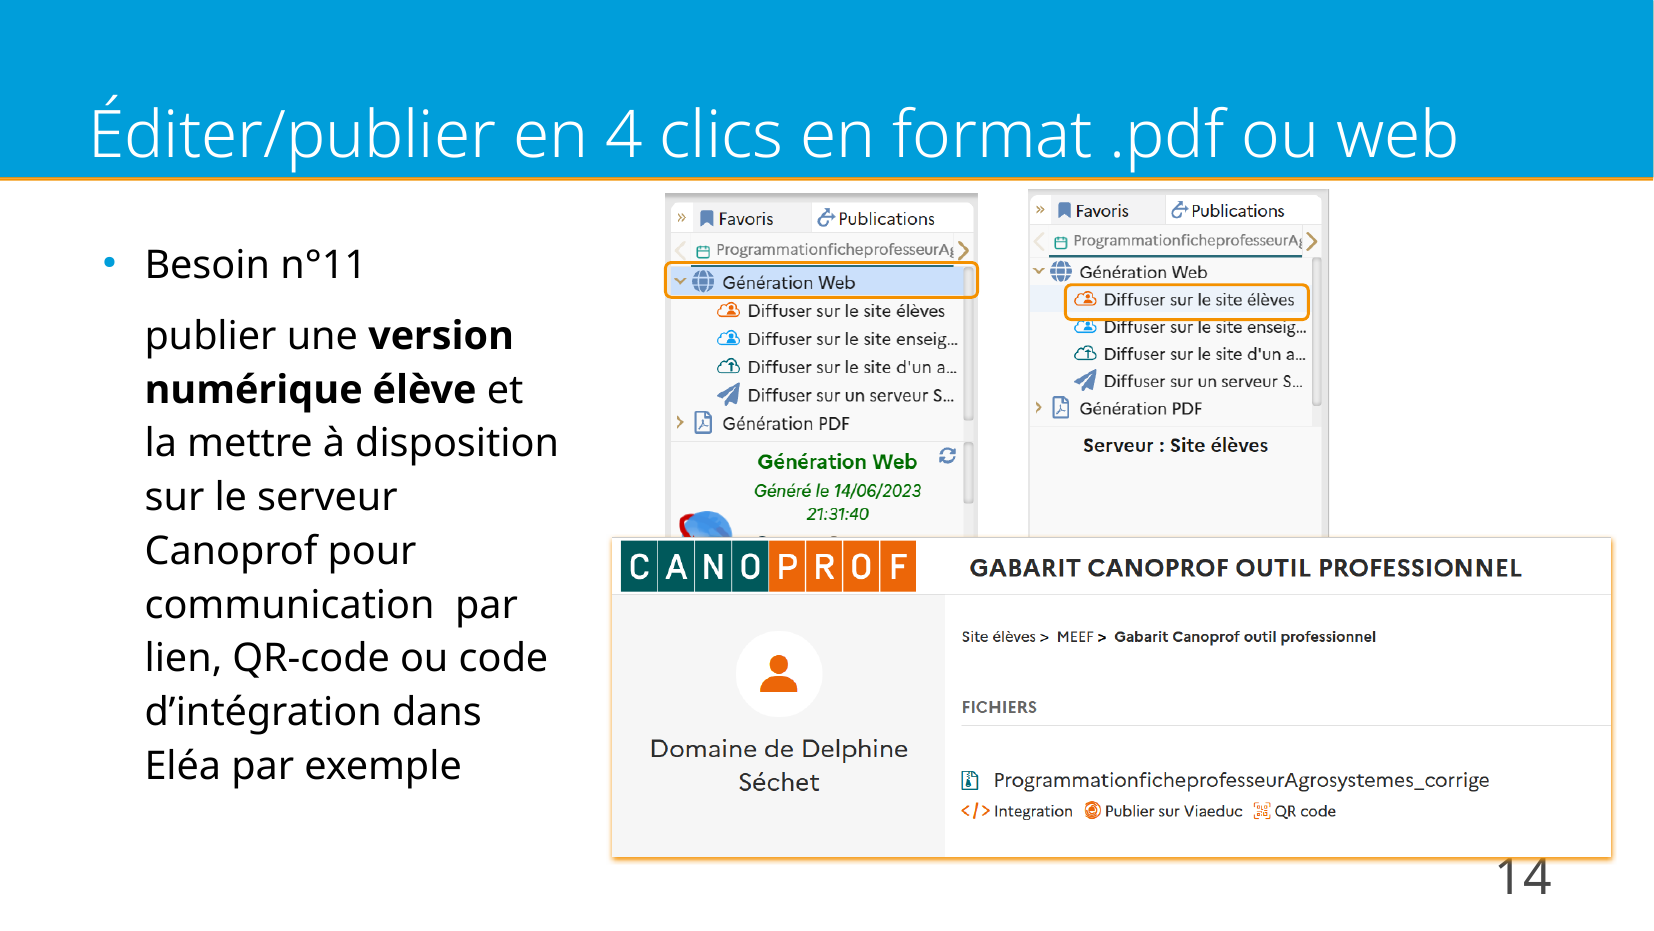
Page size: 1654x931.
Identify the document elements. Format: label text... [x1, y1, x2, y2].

list Besoin n°11 publier une version numérique élève et la mettre à disposition sur le serveur Canoprof pour communication par lien, QR-code ou code d’intégration dans Eléa par exemple [88, 236, 562, 813]
picture [0, 181, 1654, 931]
title Éditer/publier en 4 clics en format .pdf ou web [88, 14, 1565, 178]
